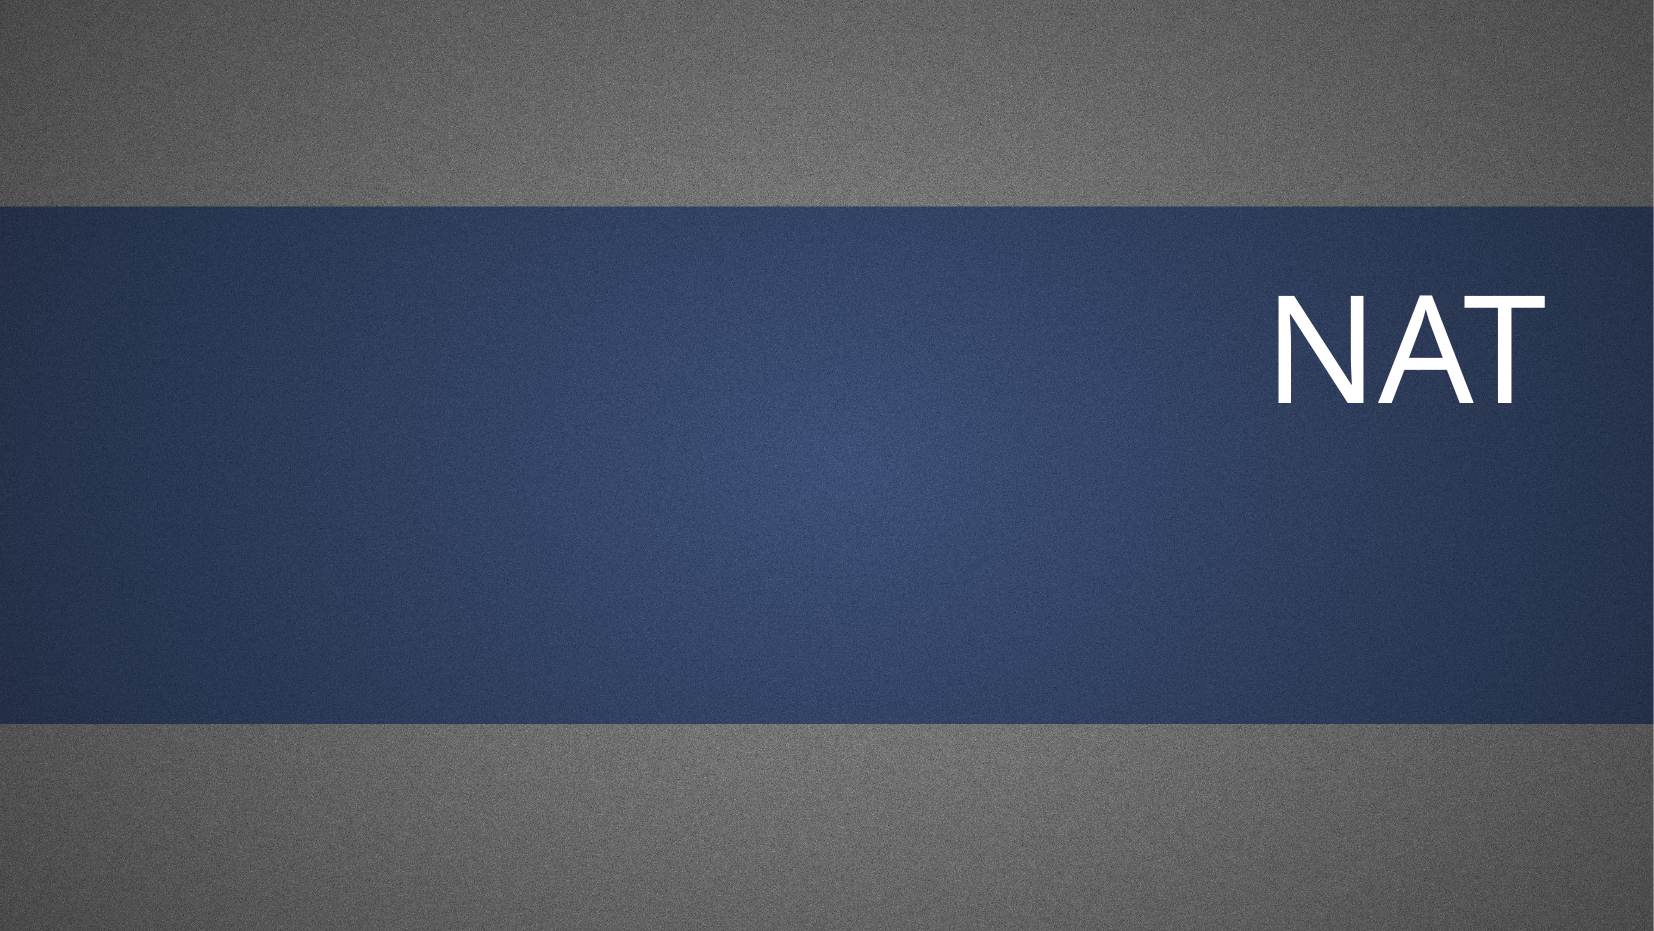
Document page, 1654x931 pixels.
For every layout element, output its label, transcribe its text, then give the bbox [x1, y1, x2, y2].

text_box NAT [447, 236, 1562, 491]
picture [0, 0, 1654, 931]
